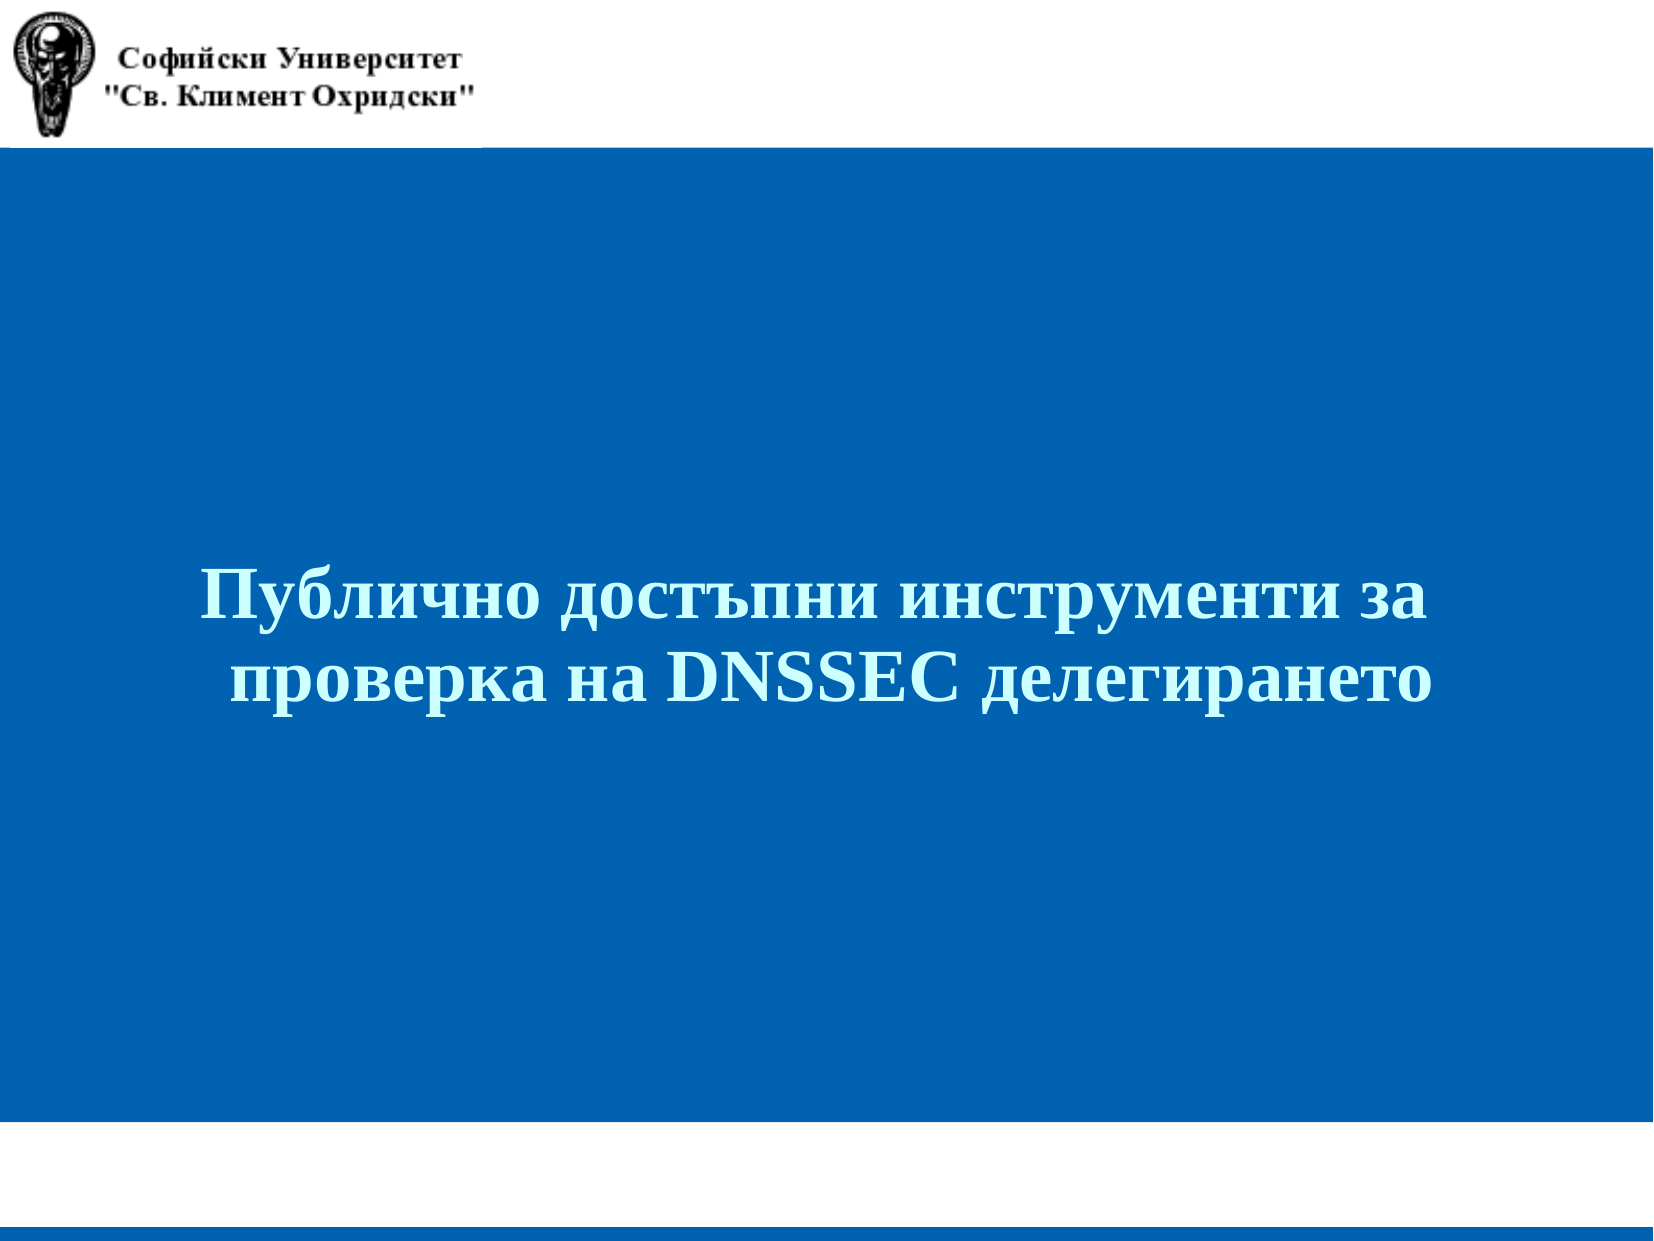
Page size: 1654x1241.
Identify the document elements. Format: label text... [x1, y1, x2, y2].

picture [10, 0, 482, 148]
text_box Публично достъпни инструменти за проверка на DNSSEC делегирането [0, 147, 1653, 1123]
